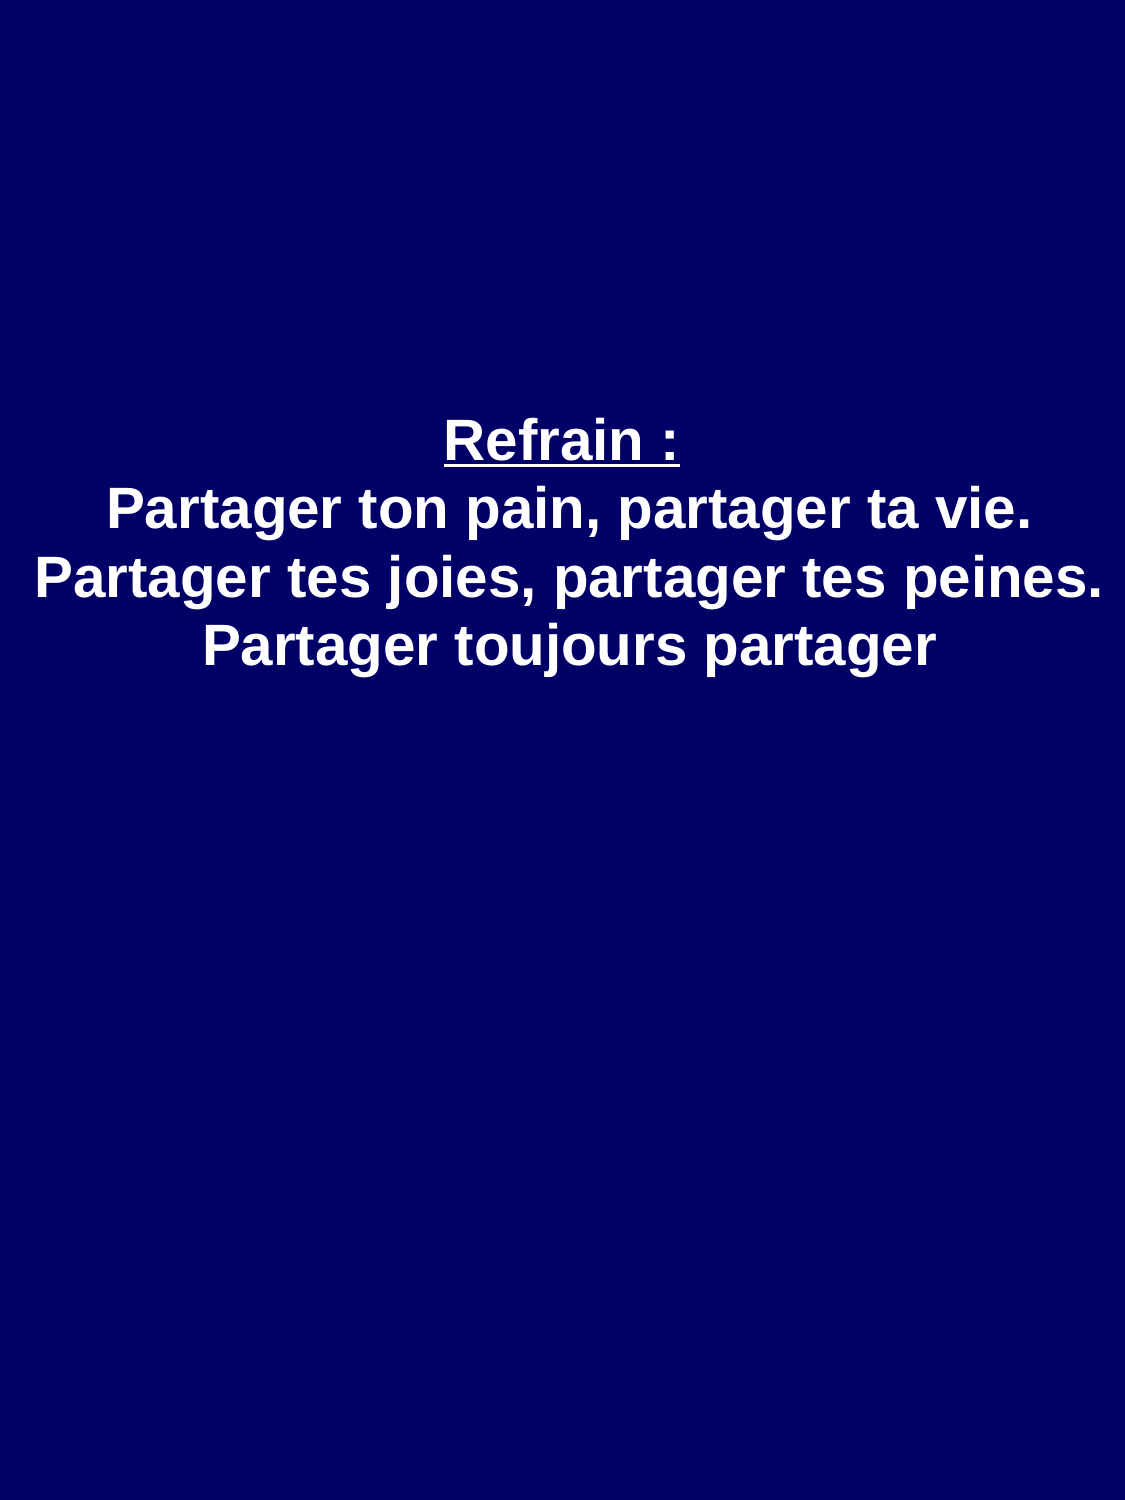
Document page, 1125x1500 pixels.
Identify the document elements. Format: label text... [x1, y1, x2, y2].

text_box Refrain : Partager ton pain, partager ta vie. Partager tes joies, partager tes peines. Partager toujours partager [7, 11, 1125, 1382]
